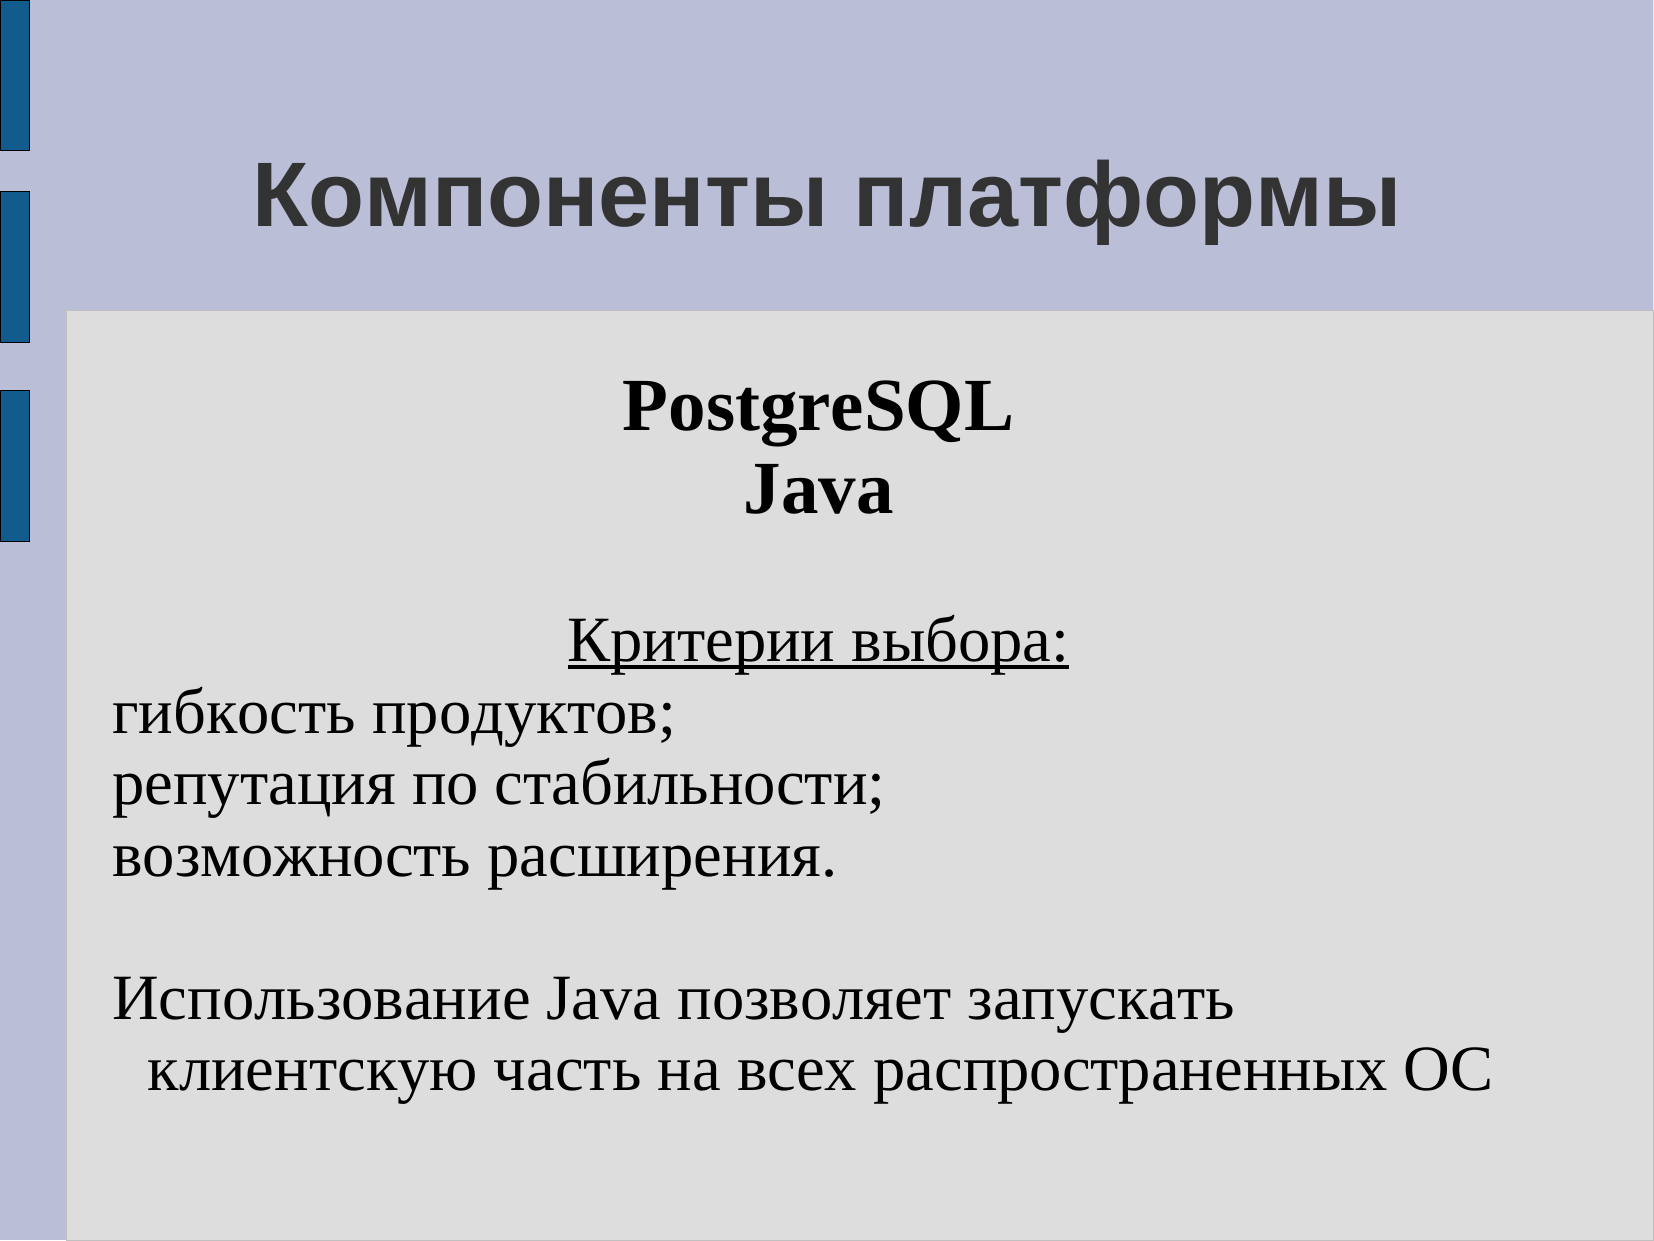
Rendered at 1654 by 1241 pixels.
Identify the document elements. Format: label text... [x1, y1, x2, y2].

title Компоненты платформы [121, 91, 1534, 299]
subtitle PostgreSQL Java Критерии выбора: гибкость продуктов; репутация по стабильности; возможность расширения. Использование Java позволяет запускать клиентскую часть на всех распространенных ОС [112, 308, 1525, 1161]
